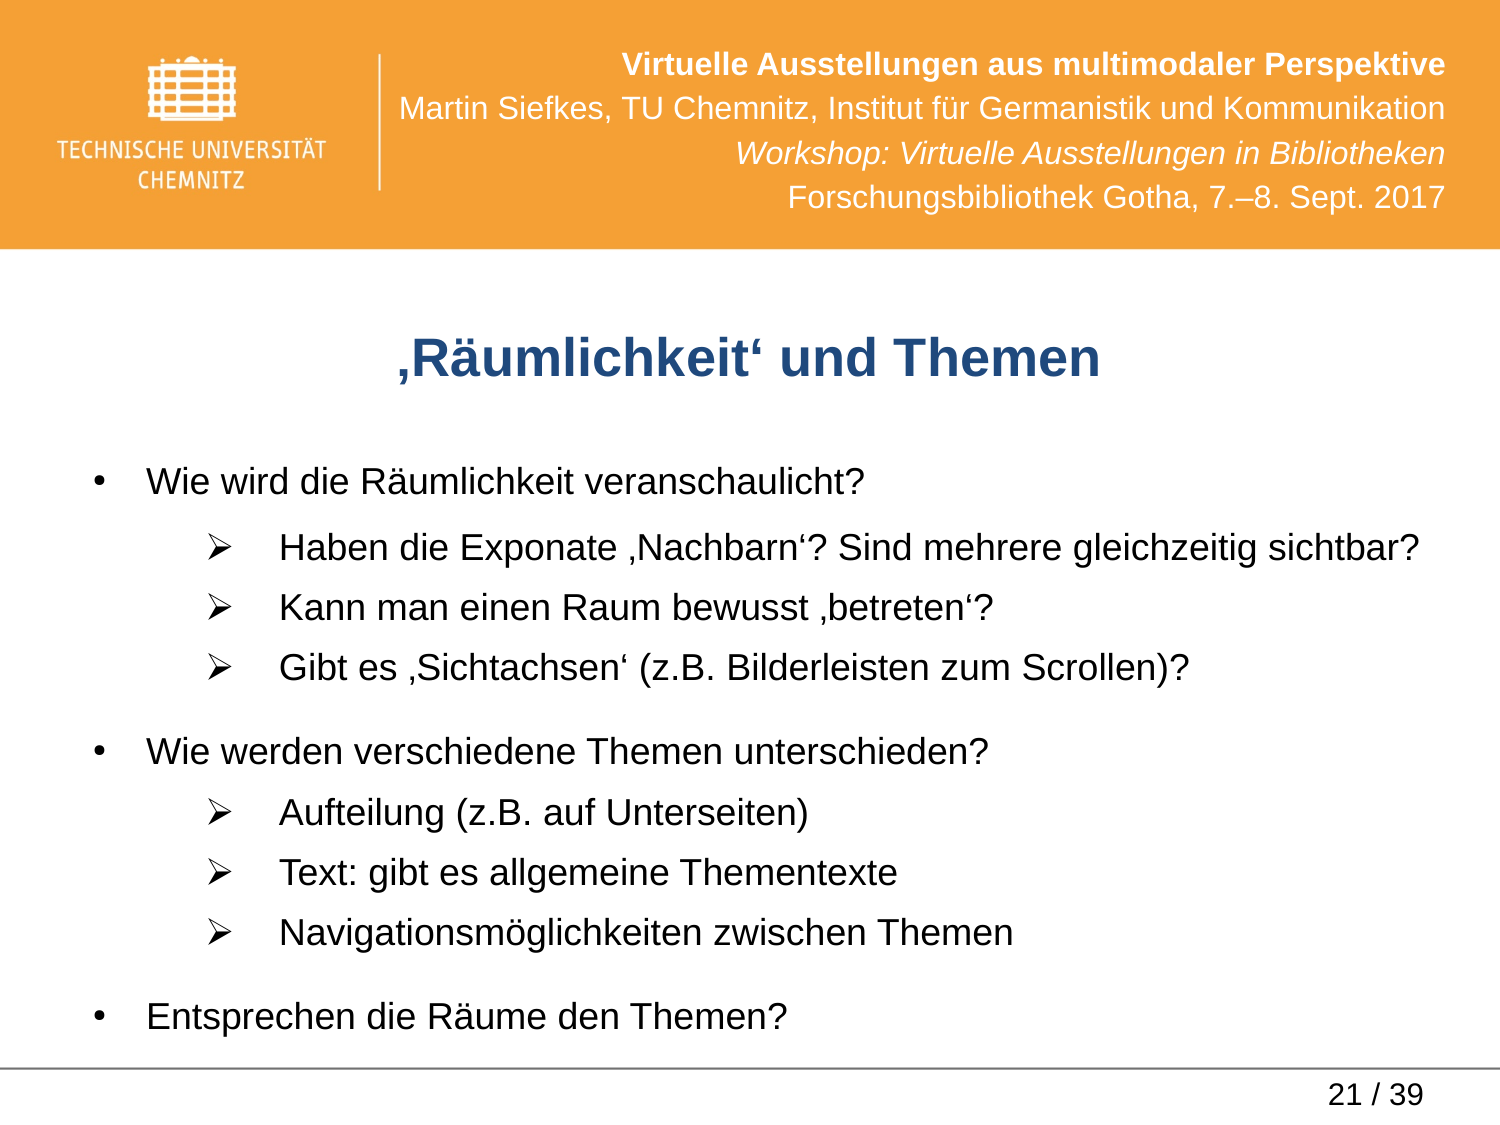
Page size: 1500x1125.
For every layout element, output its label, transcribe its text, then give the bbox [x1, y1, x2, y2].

list Wie wird die Räumlichkeit veranschaulicht?  Haben die Exponate ‚Nachbarn‘? Sind mehrere gleichzeitig sichtbar?  Kann man einen Raum bewusst ‚betreten‘?  Gibt es ‚Sichtachsen‘ (z.B. Bilderleisten zum Scrollen)? Wie werden verschiedene Themen unterschieden?  Aufteilung (z.B. auf Unterseiten)  Text: gibt es allgemeine Thementexte  Navigationsmöglichkeiten zwischen Themen Entsprechen die Räume den Themen? [75, 460, 1426, 969]
text_box <Foliennummer> / 39 [1211, 1069, 1500, 1120]
picture [0, 0, 1500, 1125]
text_box ‚Räumlichkeit‘ und Themen [59, 314, 1441, 449]
list [419, 45, 774, 197]
